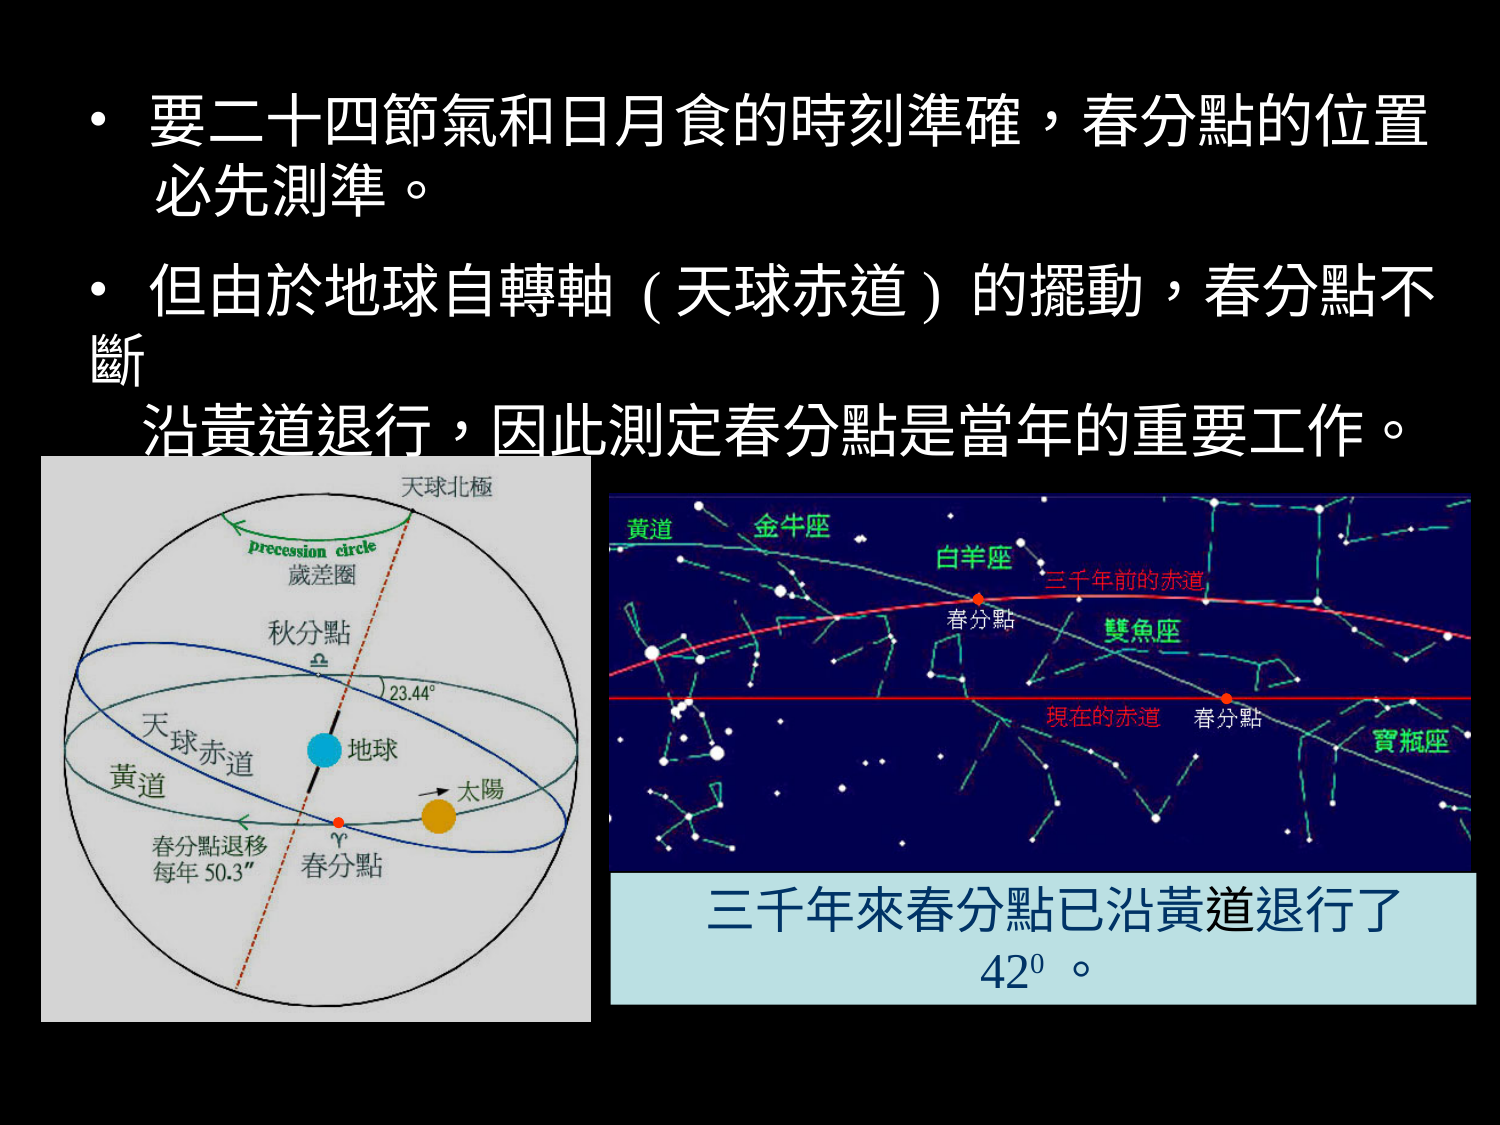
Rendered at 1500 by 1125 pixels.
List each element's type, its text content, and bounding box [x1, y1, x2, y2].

text_box [1222, 694, 1232, 704]
picture [41, 456, 591, 1022]
text_box 三千年來春分點已沿黃道退行了 420。 [610, 872, 1477, 1005]
text_box [334, 818, 344, 828]
text_box [973, 594, 983, 604]
picture [609, 493, 1471, 871]
text_box 要二十四節氣和日月食的時刻準確，春分點的位置 必先測準。 但由於地球自轉軸 (天球赤道) 的擺動，春分點不斷 沿黃道退行，因此測定春分點是當年的重要工作。 [76, 78, 1447, 470]
